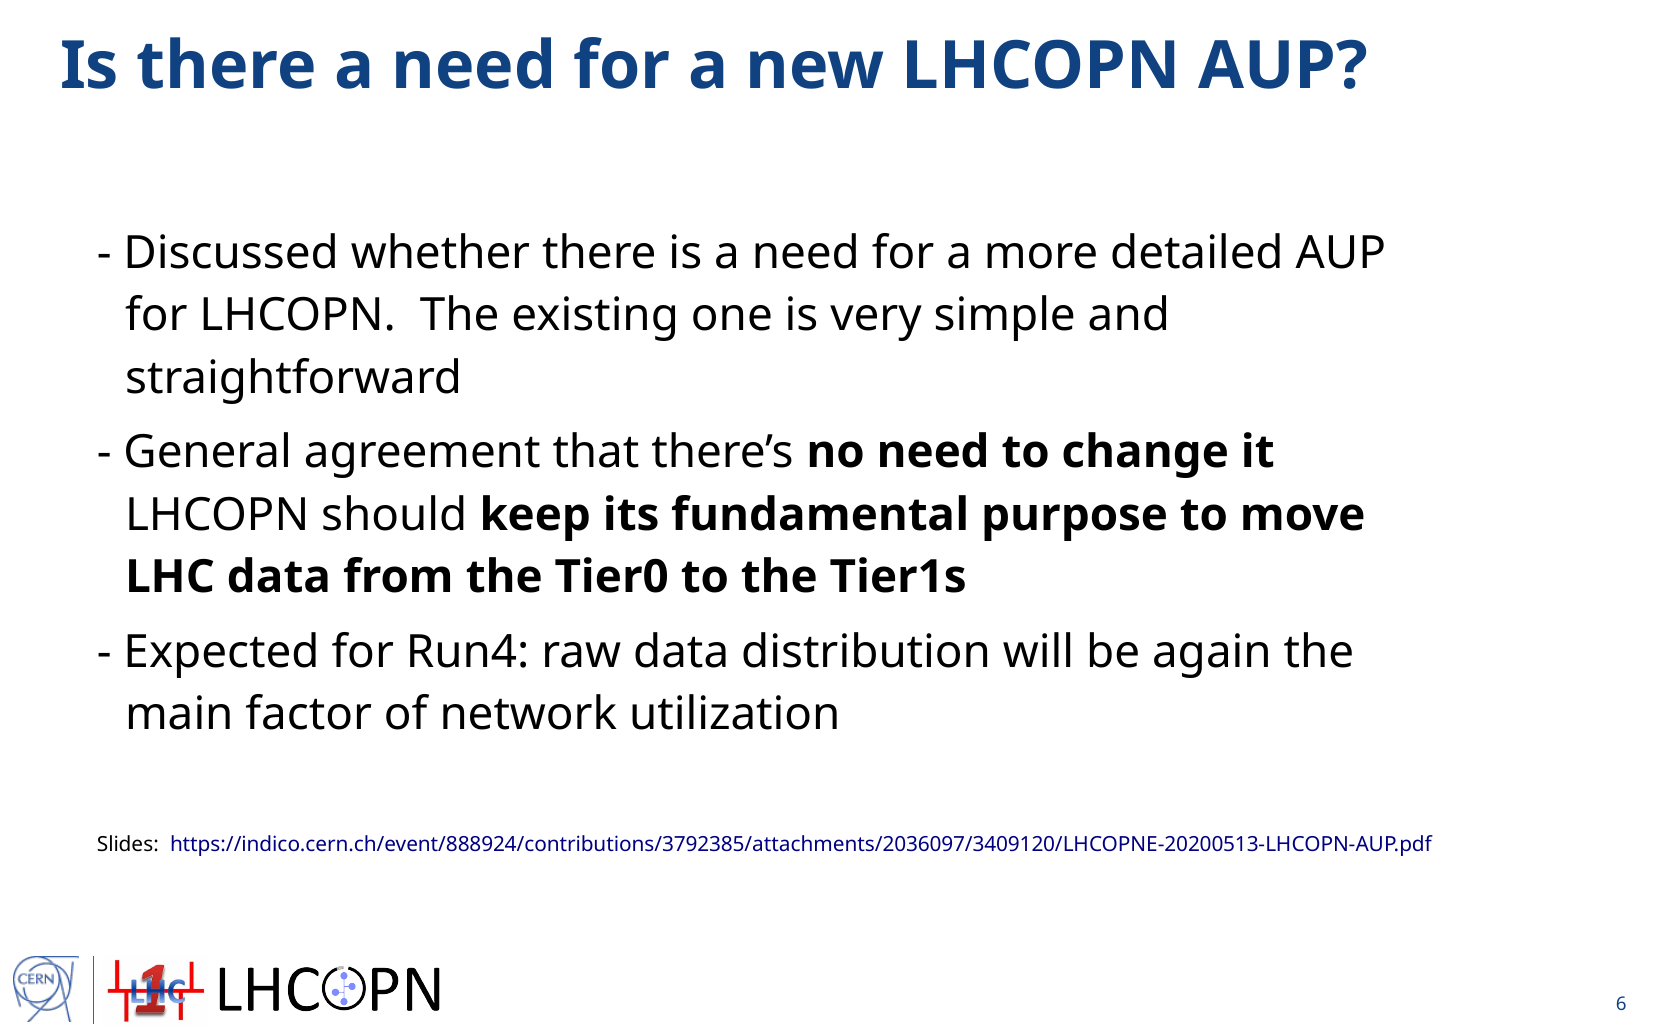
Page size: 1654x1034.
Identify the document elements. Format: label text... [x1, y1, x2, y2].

text_box - Discussed whether there is a need for a more detailed AUP for LHCOPN. The existing one is very simple and straightforward - General agreement that there’s no need to change it LHCOPN should keep its fundamental purpose to move LHC data from the Tier0 to the Tier1s - Expected for Run4: raw data distribution will be again the main factor of network utilization Slides: https://indico.cern.ch/event/888924/contributions/3792385/attachments/2036097/3409120/LHCOPNE-20200513-LHCOPN-AUP.pdf [82, 137, 1463, 1032]
picture [13, 956, 79, 1032]
title Is there a need for a new LHCOPN AUP? [60, 0, 1528, 138]
